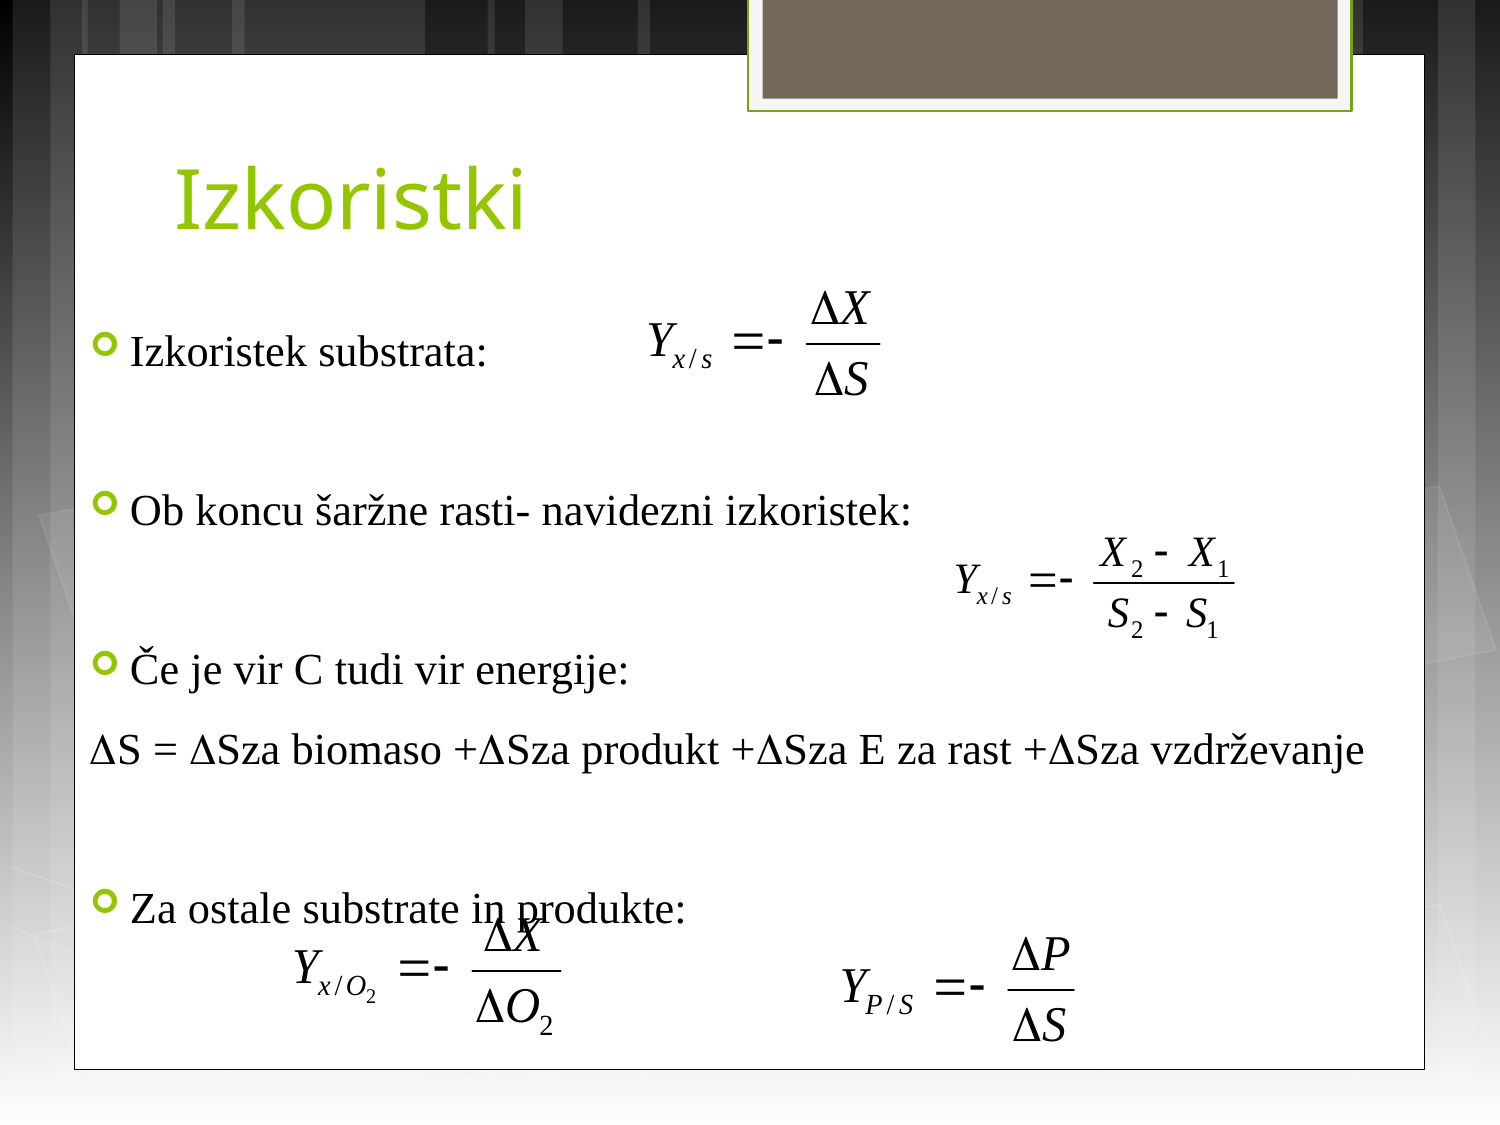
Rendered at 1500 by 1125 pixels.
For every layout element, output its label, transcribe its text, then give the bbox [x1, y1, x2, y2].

list Izkoristek substrata: Ob koncu šaržne rasti- navidezni izkoristek: Če je vir C tudi vir energije: S = Sza biomaso +Sza produkt +Sza E za rast +Sza vzdrževanje Za ostale substrate in produkte: [64, 314, 1388, 988]
picture [641, 277, 890, 407]
picture [287, 904, 571, 1046]
chart [289, 905, 574, 1047]
title Izkoristki [159, 66, 1312, 254]
picture [950, 525, 1244, 648]
chart [950, 527, 1247, 651]
picture [835, 922, 1086, 1053]
chart [643, 278, 892, 409]
